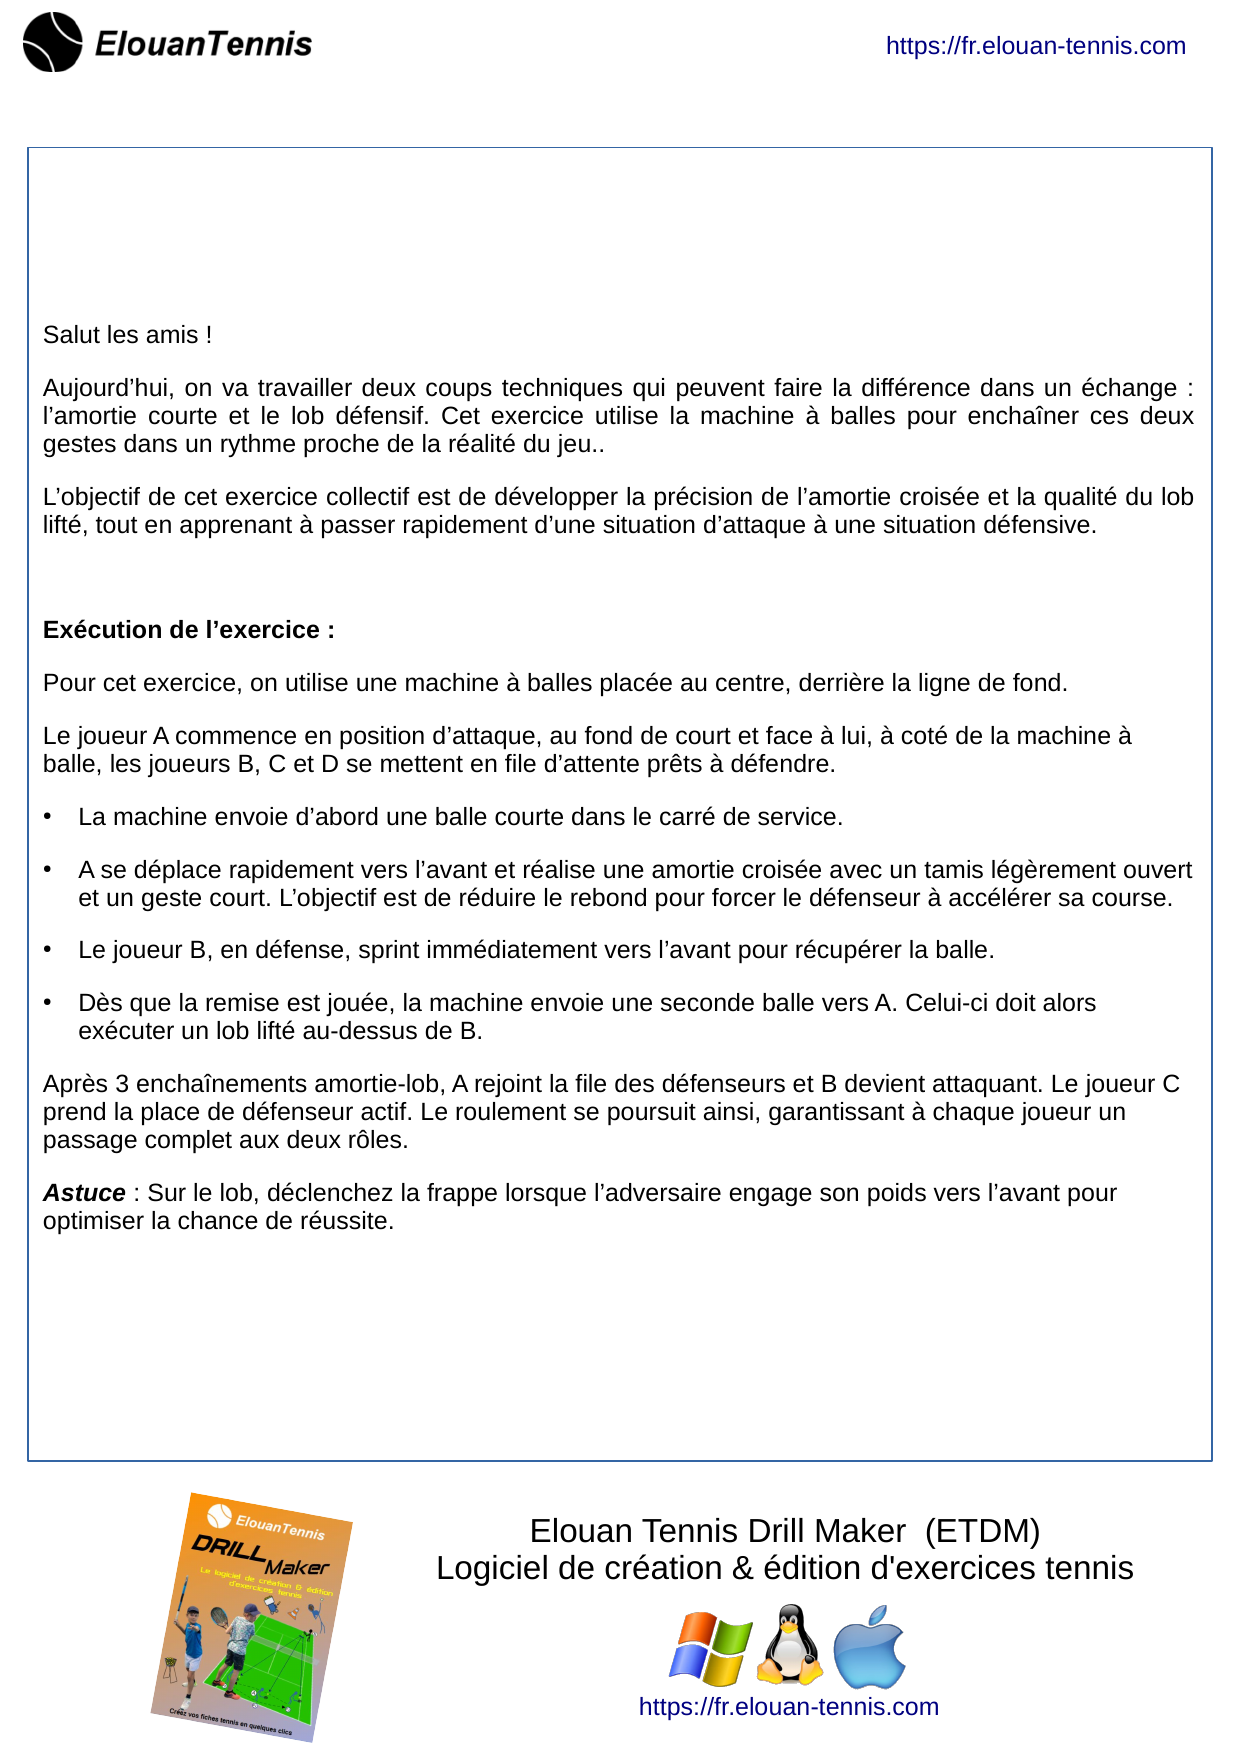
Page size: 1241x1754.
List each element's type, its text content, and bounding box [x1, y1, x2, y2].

picture [150, 1492, 353, 1743]
text_box https://fr.elouan-tennis.com [624, 1685, 966, 1729]
text_box Salut les amis ! Aujourd’hui, on va travailler deux coups techniques qui peuvent faire la différence dans un échange : l’amortie courte et le lob défensif. Cet exercice utilise la machine à balles pour enchaîner ces deux gestes dans un rythme proche de la réalité du jeu.. L’objectif de cet exercice collectif est de développer la précision de l’amortie croisée et la qualité du lob lifté, tout en apprenant à passer rapidement d’une situation d’attaque à une situation défensive. Exécution de l’exercice : Pour cet exercice, on utilise une machine à balles placée au centre, derrière la ligne de fond. Le joueur A commence en position d’attaque, au fond de court et face à lui, à coté de la machine à balle, les joueurs B, C et D se mettent en file d’attente prêts à défendre. La machine envoie d’abord une balle courte dans le carré de service. A se déplace rapidement vers l’avant et réalise une amortie croisée avec un tamis légèrement ouvert et un geste court. L’objectif est de réduire le rebond pour forcer le défenseur à accélérer sa course. Le joueur B, en défense, sprint immédiatement vers l’avant pour récupérer la balle. Dès que la remise est jouée, la machine envoie une seconde balle vers A. Celui-ci doit alors exécuter un lob lifté au-dessus de B. Après 3 enchaînements amortie-lob, A rejoint la file des défenseurs et B devient attaquant. Le joueur C prend la place de défenseur actif. Le roulement se poursuit ainsi, garantissant à chaque joueur un passage complet aux deux rôles. Astuce : Sur le lob, déclenchez la frappe lorsque l’adversaire engage son poids vers l’avant pour optimiser la chance de réussite. [28, 147, 1212, 1461]
text_box https://fr.elouan-tennis.com [871, 24, 1213, 68]
picture [665, 1600, 907, 1685]
text_box Elouan Tennis Drill Maker (ETDM) Logiciel de création & édition d'exercices tennis [378, 1504, 1193, 1604]
picture [23, 12, 312, 72]
